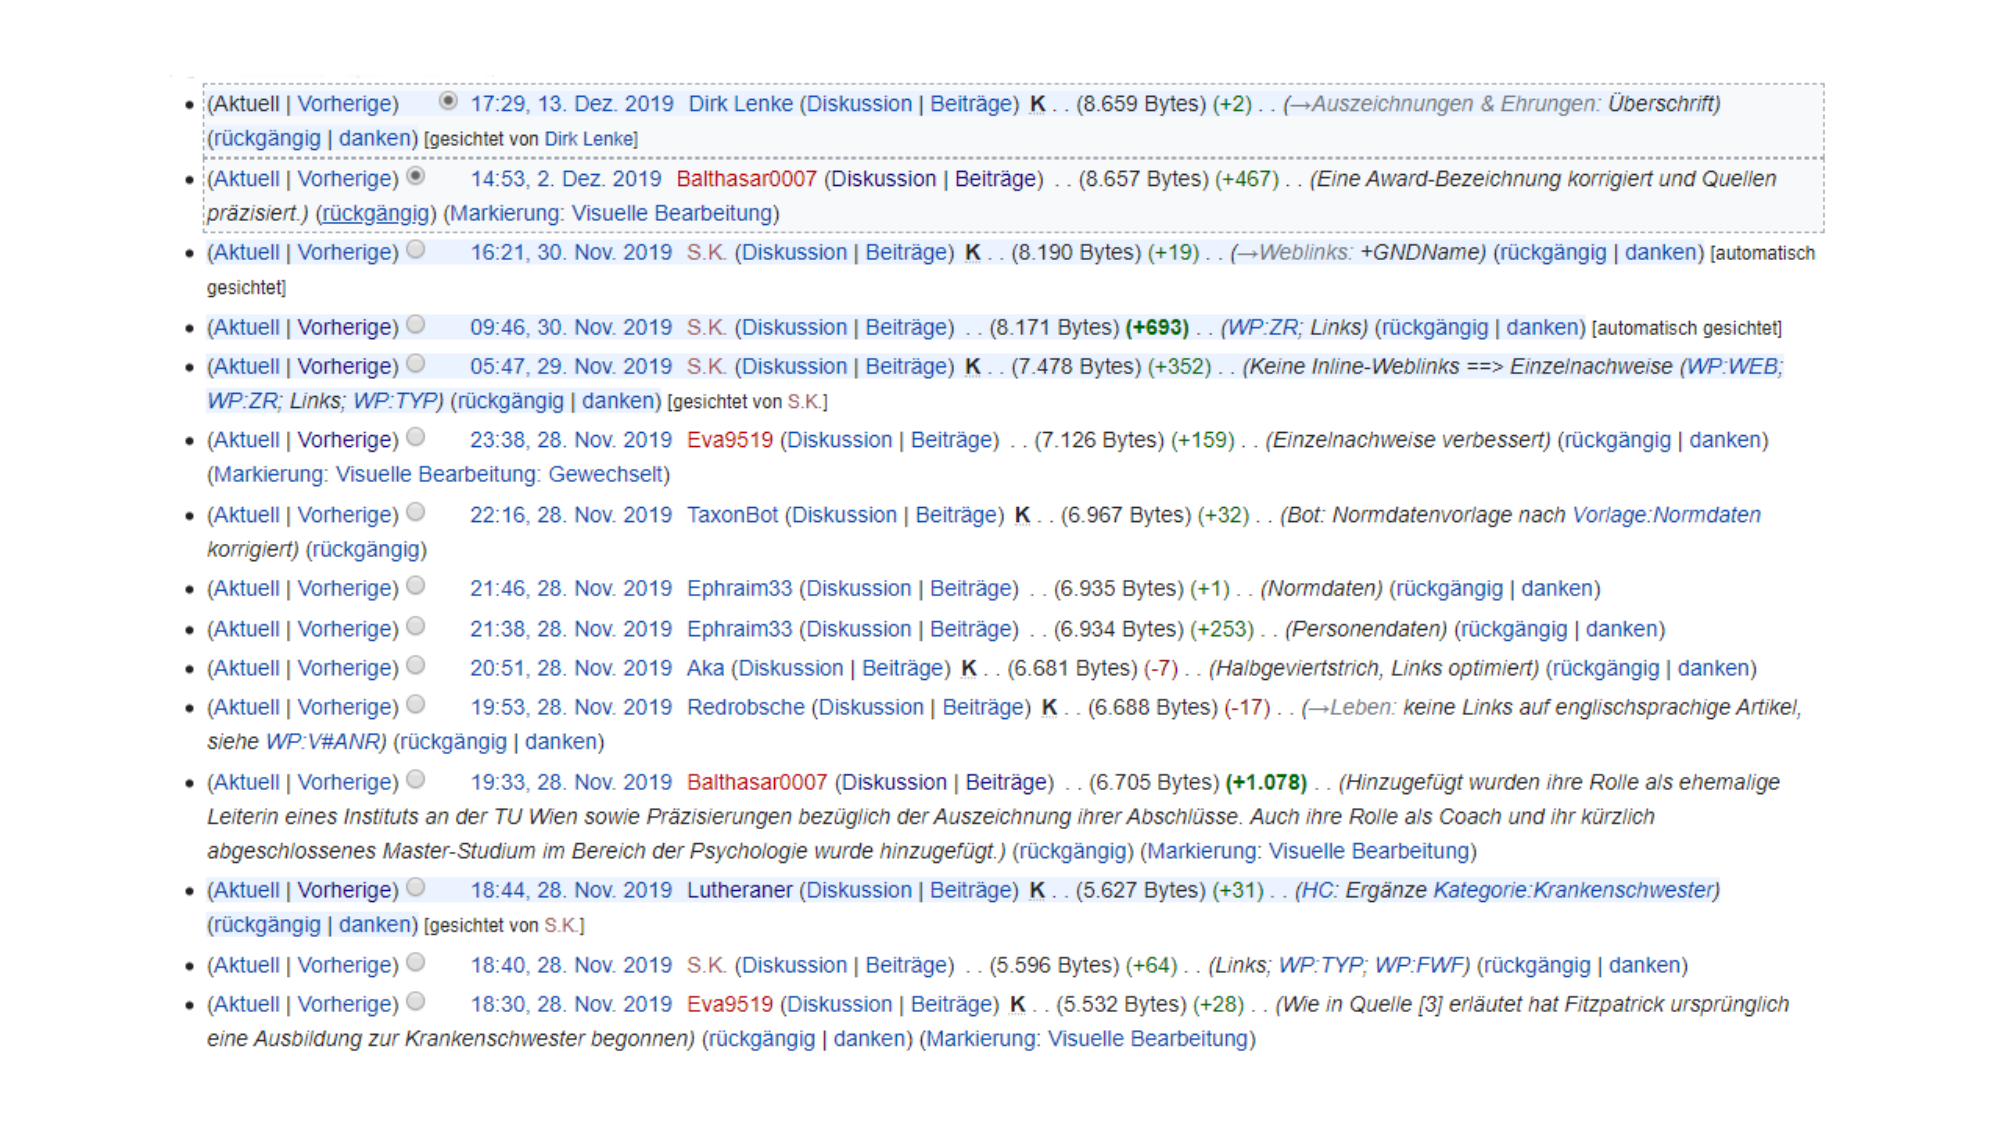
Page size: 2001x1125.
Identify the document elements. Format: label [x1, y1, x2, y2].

picture [164, 63, 1836, 1062]
